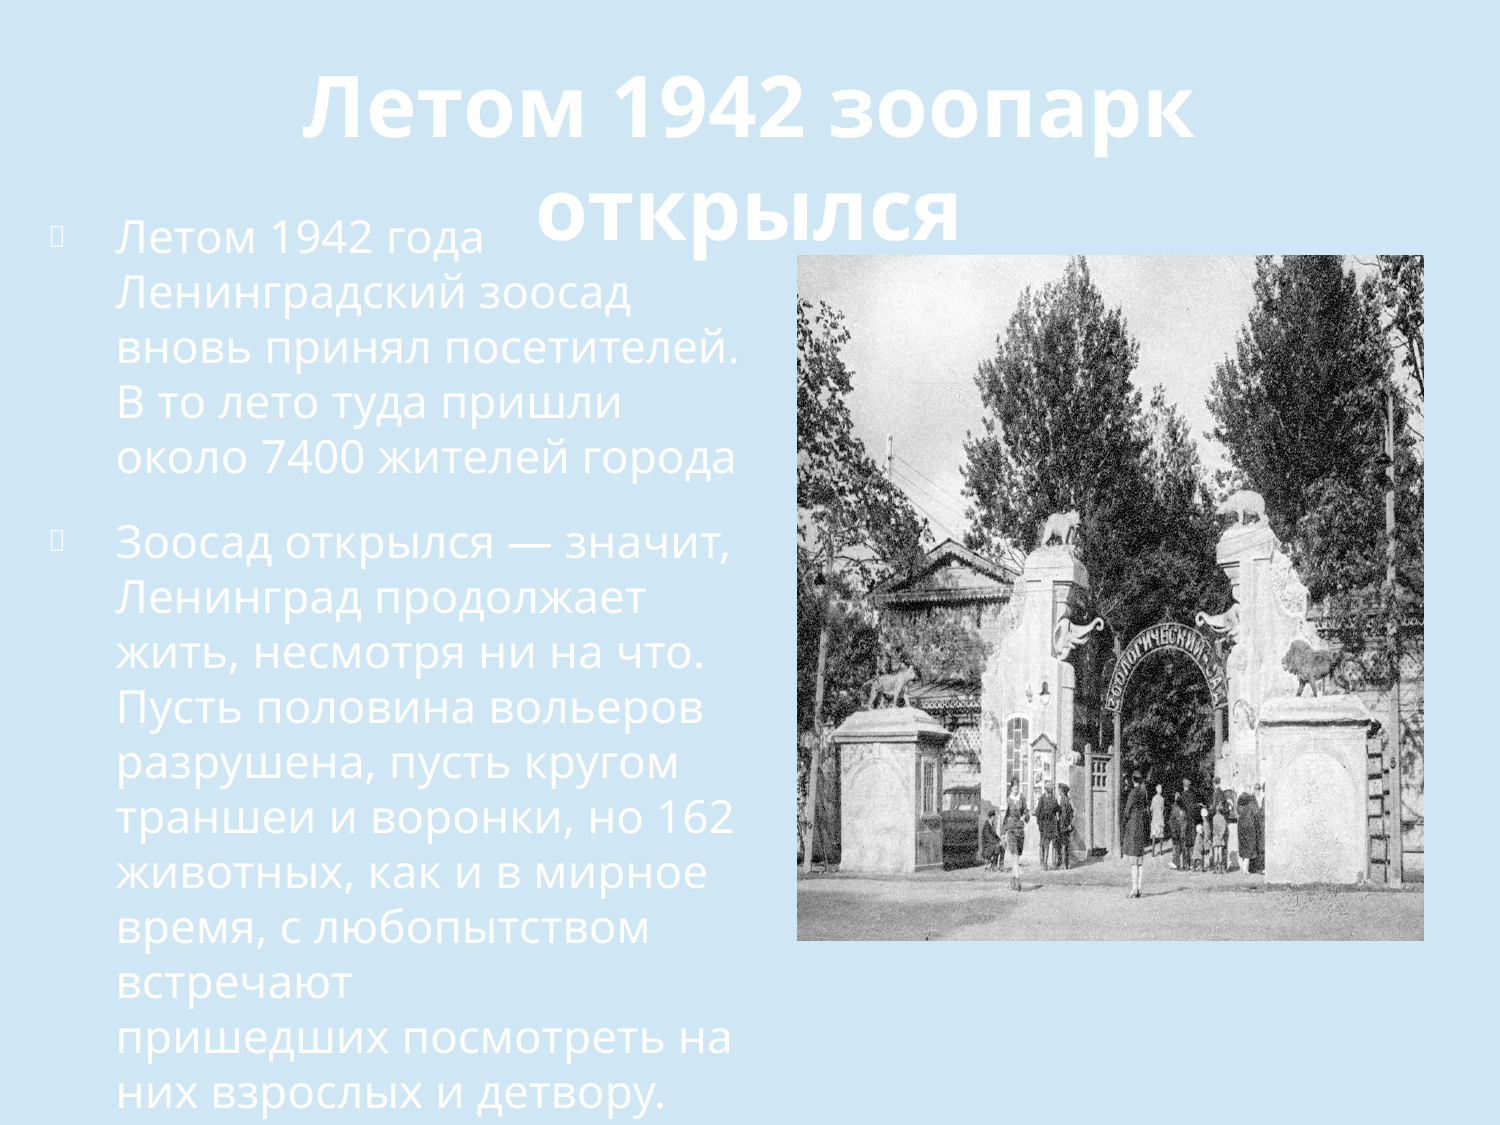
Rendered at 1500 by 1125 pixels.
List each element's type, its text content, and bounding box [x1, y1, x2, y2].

picture [797, 255, 1424, 941]
list Летом 1942 года Ленинградский зоосад вновь принял посетителей. В то лето туда пришли около 7400 жителей города Зоосад открылся — значит, Ленинград продолжает жить, несмотря ни на что. Пусть половина вольеров разрушена, пусть кругом траншеи и воронки, но 162 животных, как и в мирное время, с любопытством встречают пришедших посмотреть на них взрослых и детвору. [10, 200, 768, 1003]
title Летом 1942 зоопарк открылся [75, 45, 1425, 233]
